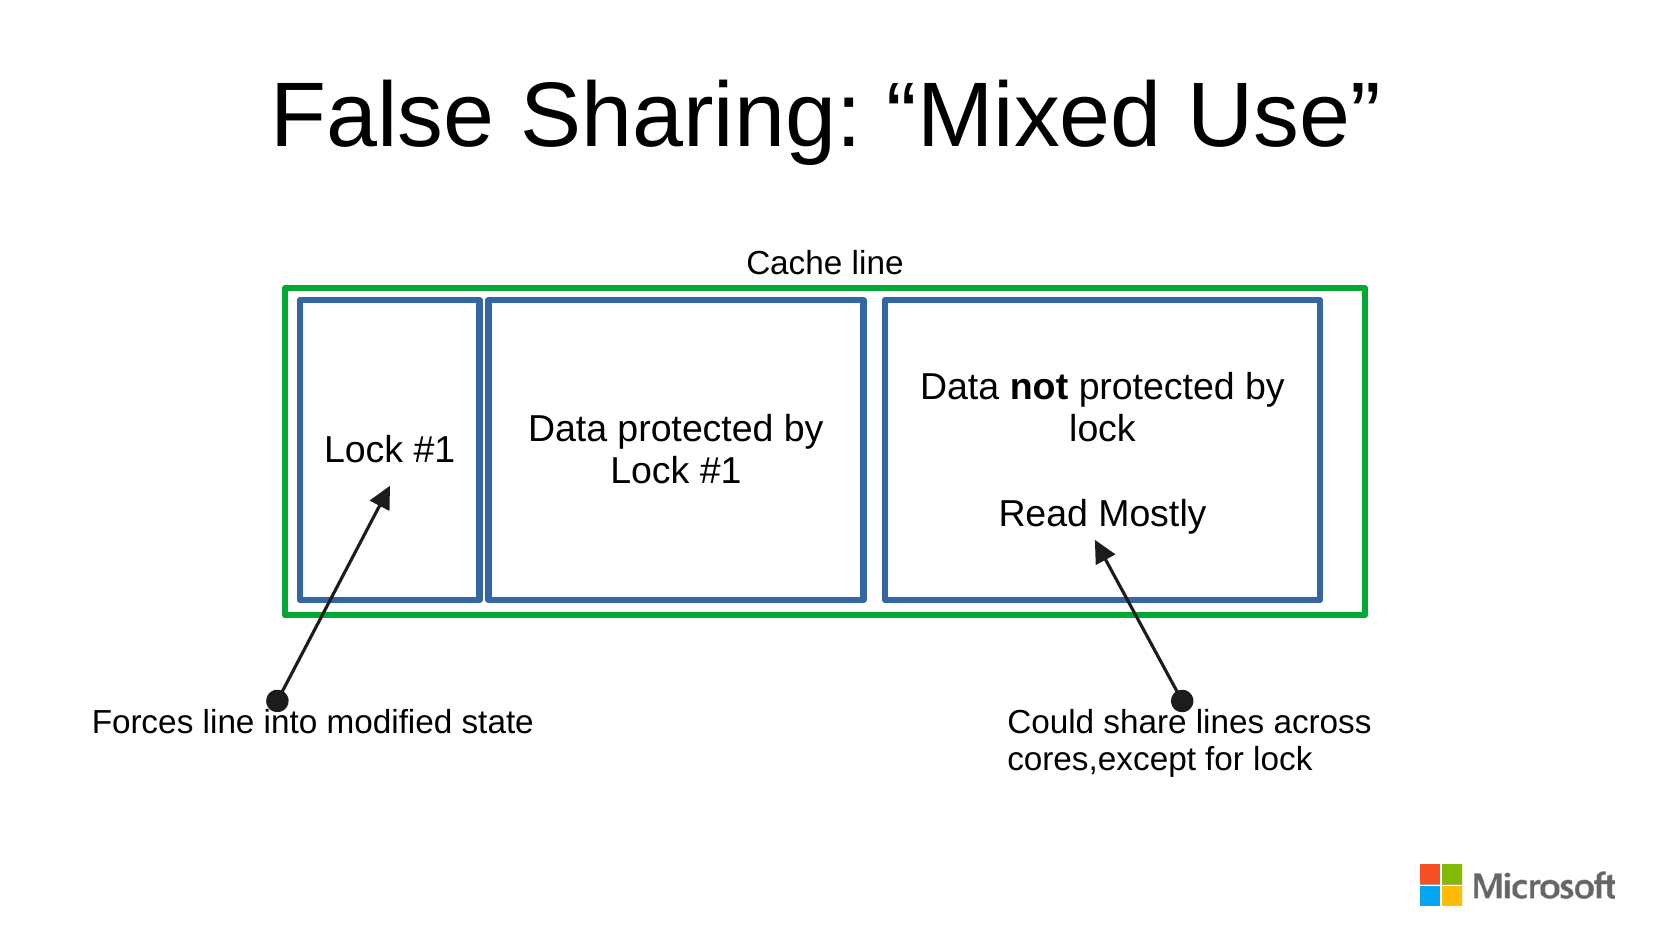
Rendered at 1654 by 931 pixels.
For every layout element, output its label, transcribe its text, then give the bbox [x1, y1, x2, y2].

text_box Could share lines across cores,except for lock [992, 695, 1503, 827]
picture [1420, 864, 1615, 906]
title False Sharing: “Mixed Use” [82, 37, 1571, 193]
text_box Cache line [719, 236, 930, 289]
text_box Forces line into modified state [77, 695, 588, 827]
text_box Lock #1 [299, 299, 480, 600]
text_box Data protected by Lock #1 [488, 299, 864, 600]
text_box Data not protected by lock Read Mostly [884, 299, 1320, 600]
